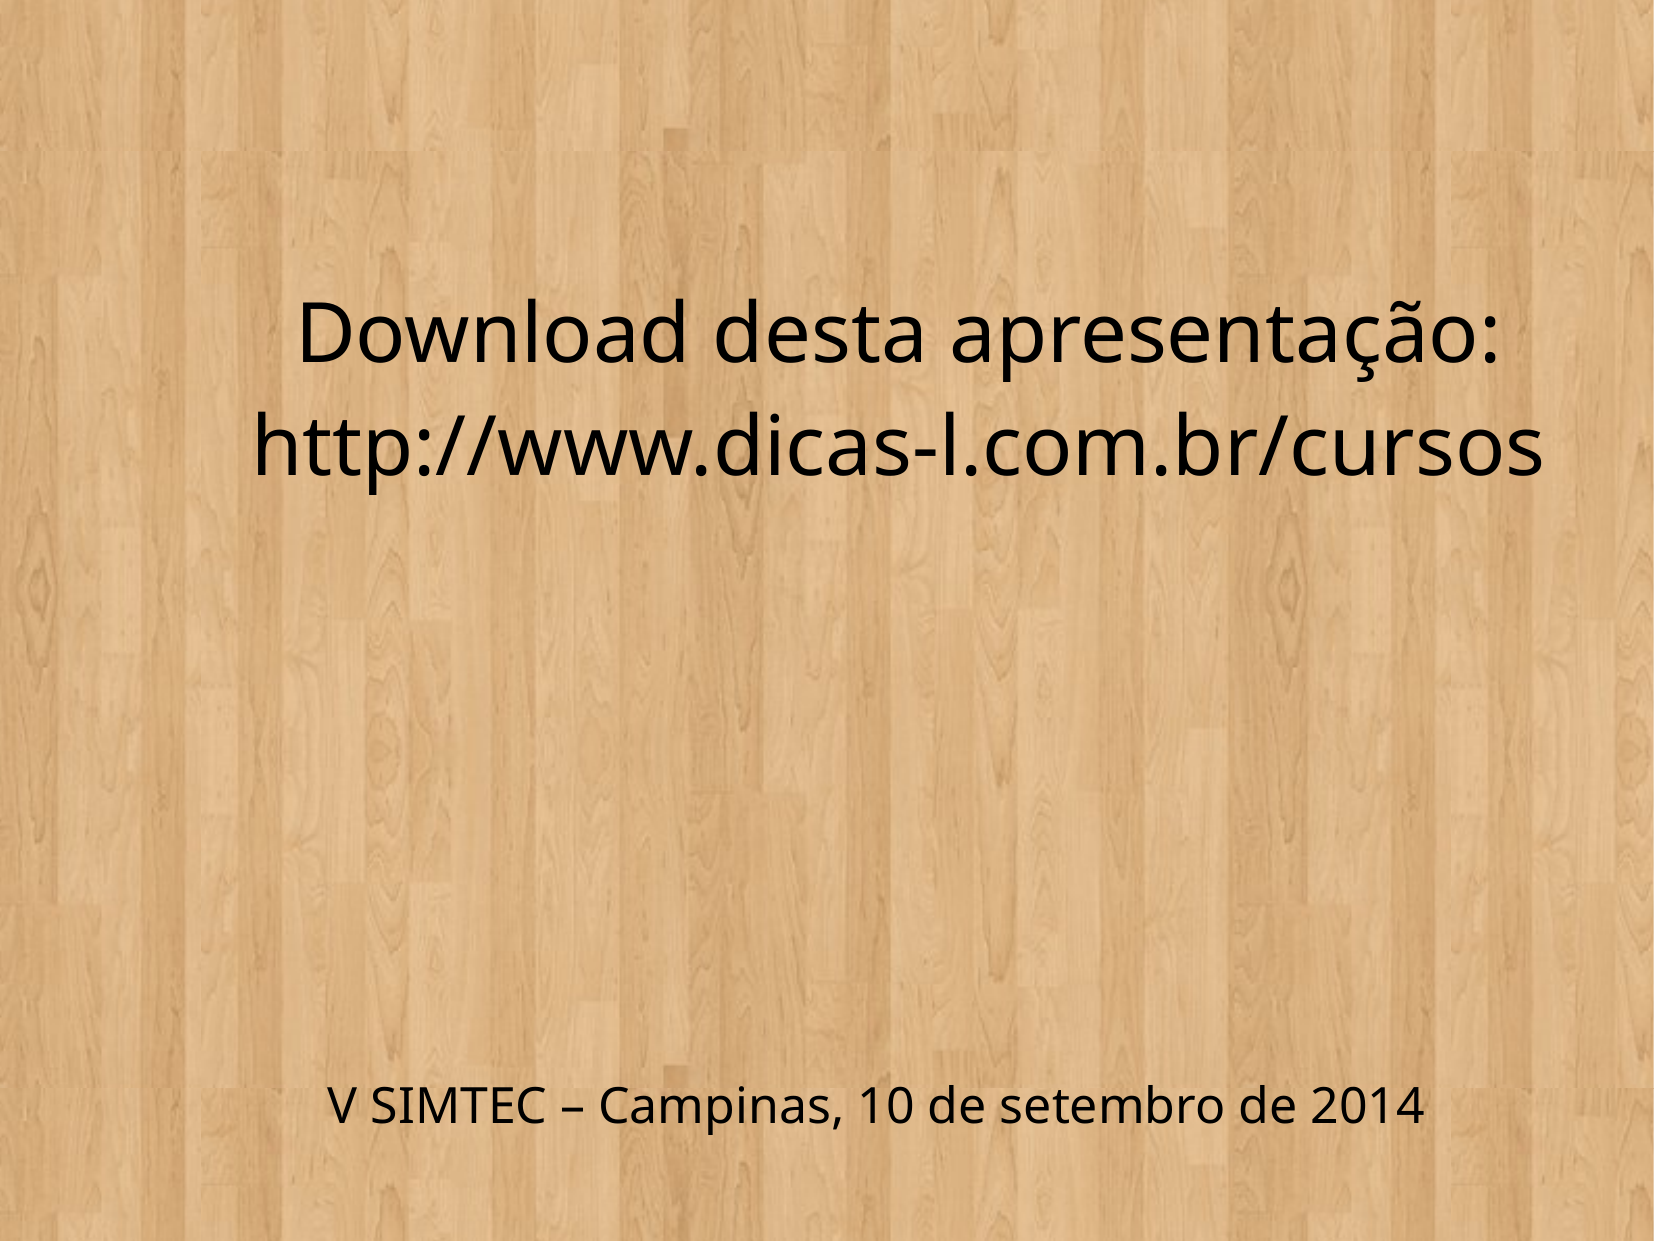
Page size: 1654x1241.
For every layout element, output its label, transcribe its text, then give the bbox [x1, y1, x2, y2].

subtitle [82, 49, 1571, 1109]
text_box V SIMTEC – Campinas, 10 de setembro de 2014 [312, 1062, 1413, 1128]
text_box Download desta apresentação: http://www.dicas-l.com.br/cursos [236, 265, 1491, 486]
picture [0, 0, 1654, 1241]
